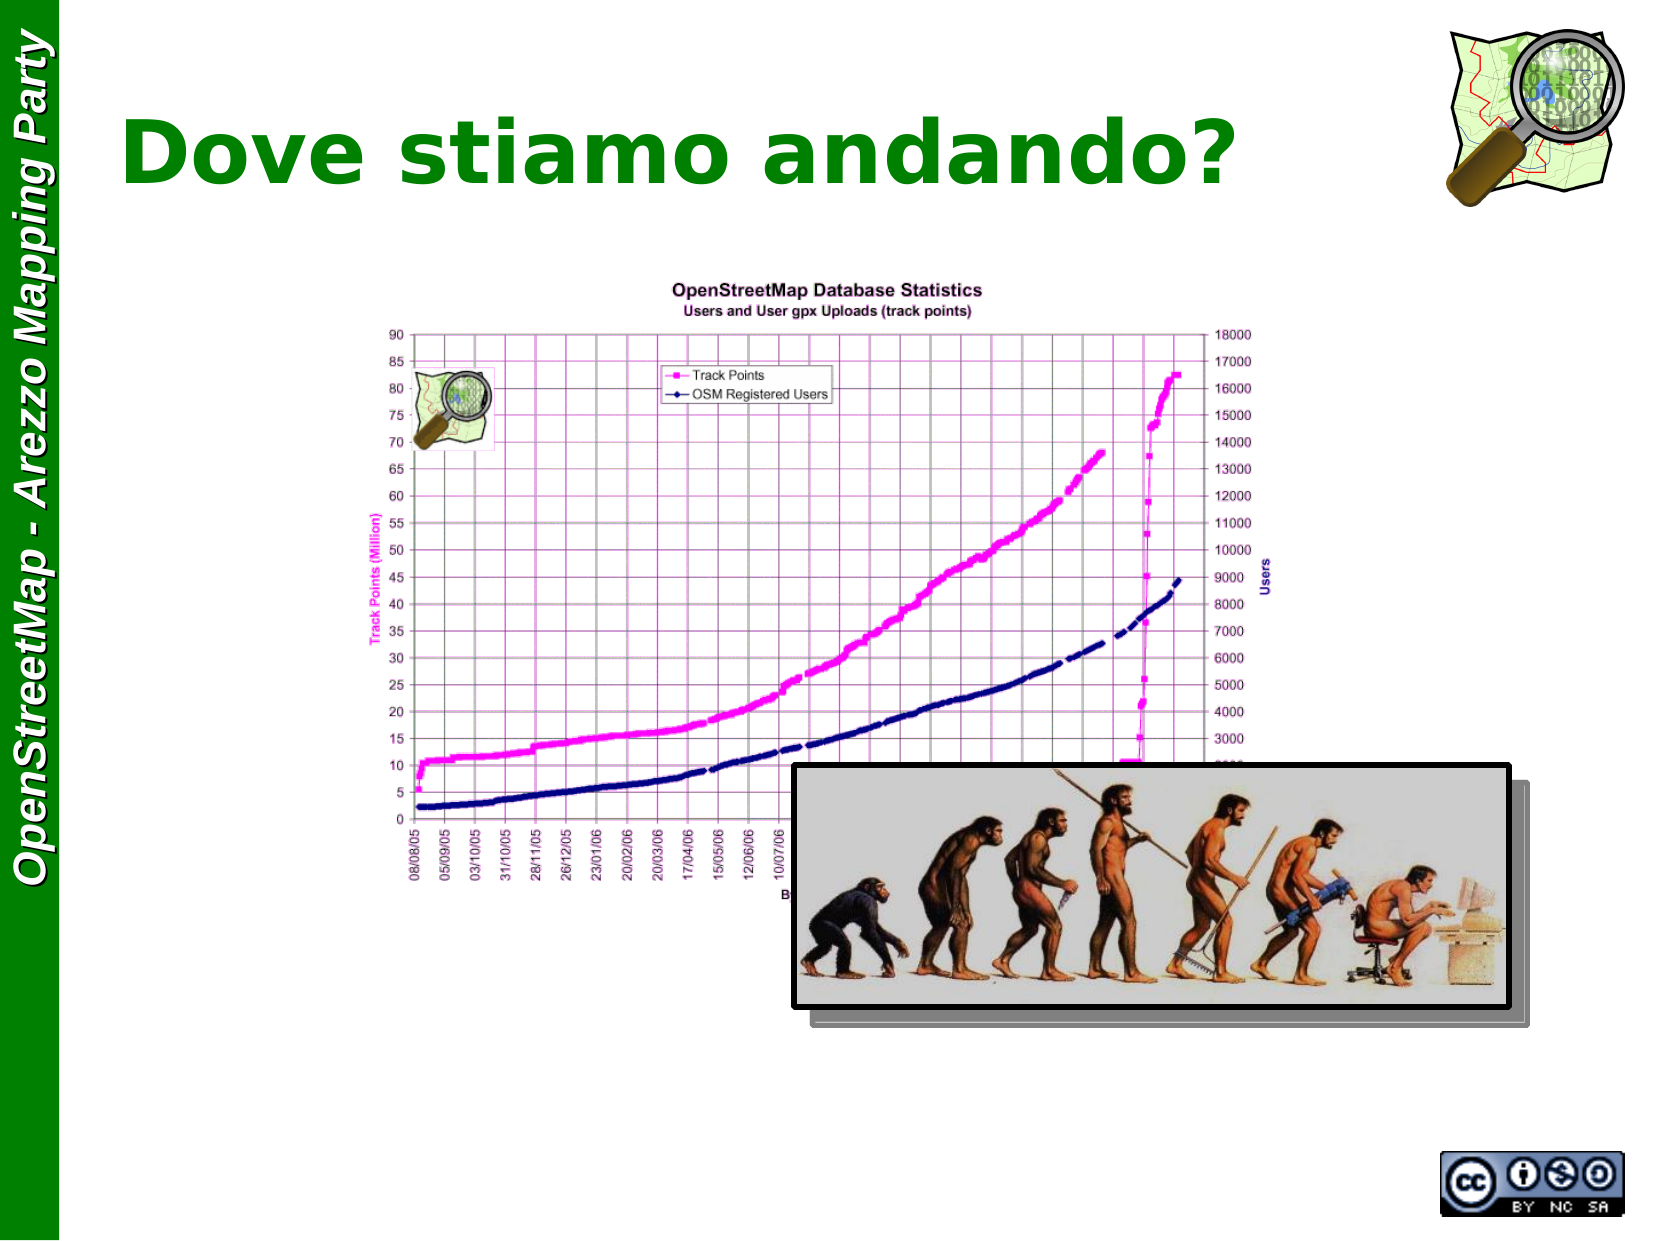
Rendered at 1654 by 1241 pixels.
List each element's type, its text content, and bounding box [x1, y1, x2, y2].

title Dove stiamo andando? [118, 56, 1306, 249]
picture [1440, 1151, 1625, 1217]
picture [797, 767, 1506, 1004]
picture [1446, 29, 1625, 207]
picture [325, 236, 1329, 945]
